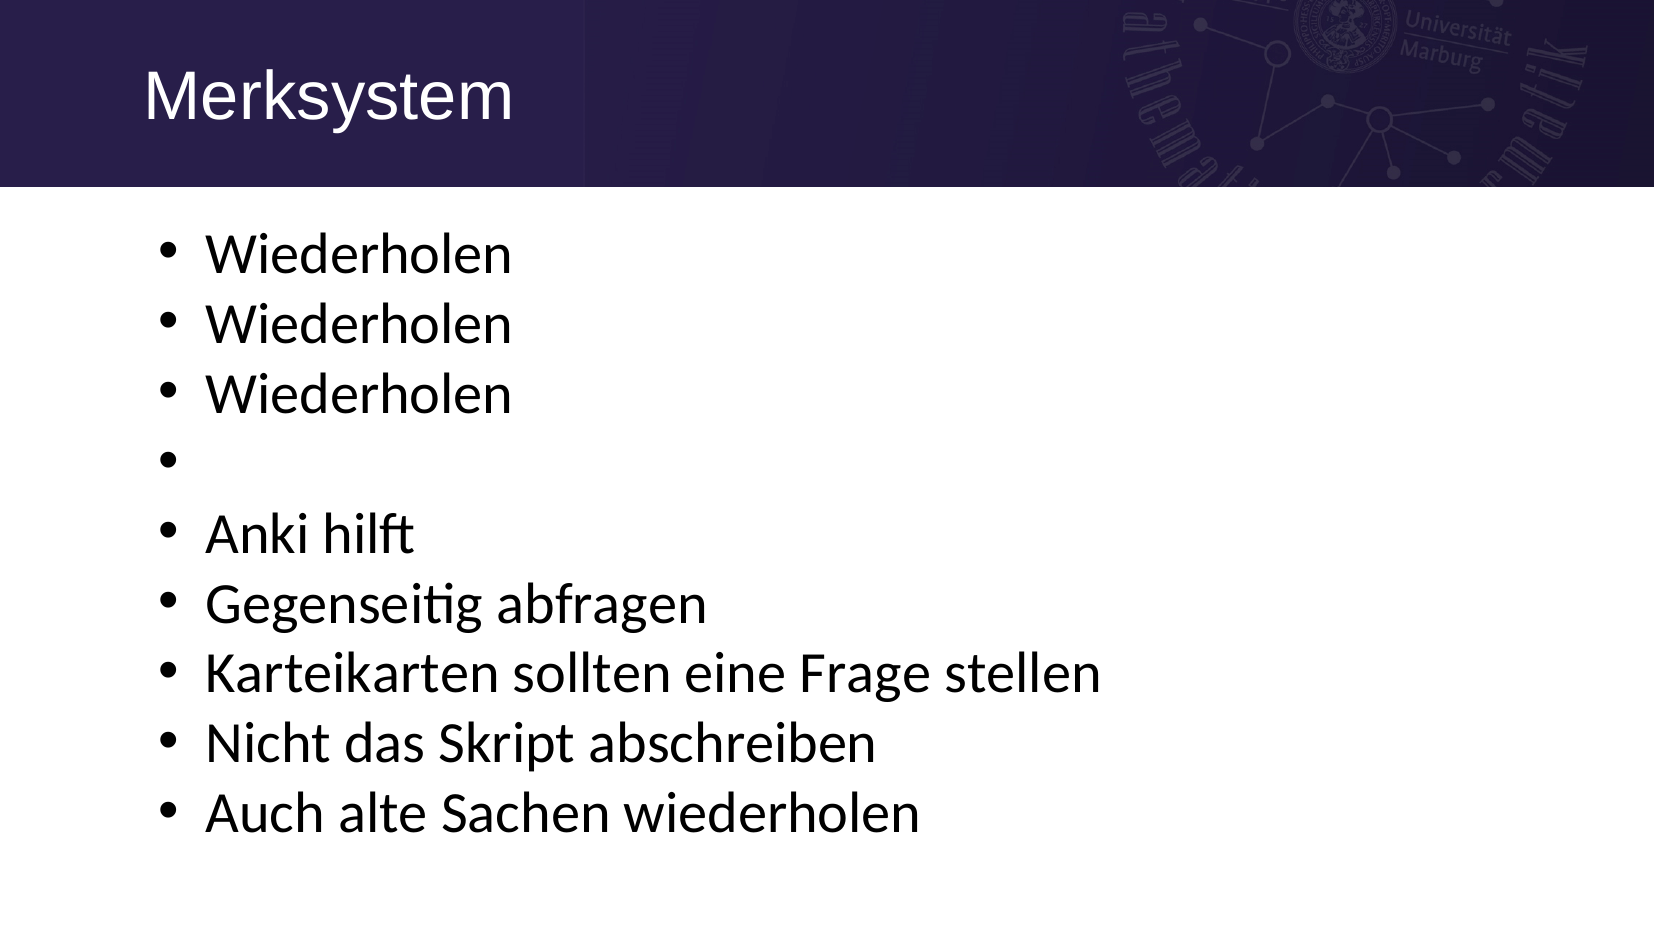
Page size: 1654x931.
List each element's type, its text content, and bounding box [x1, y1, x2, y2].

picture [0, 0, 1654, 187]
text_box Merksystem [143, 14, 1260, 170]
text_box Wiederholen Wiederholen Wiederholen Anki hilft Gegenseitig abfragen Karteikarten sollten eine Frage stellen Nicht das Skript abschreiben Auch alte Sachen wiederholen [143, 207, 1570, 859]
